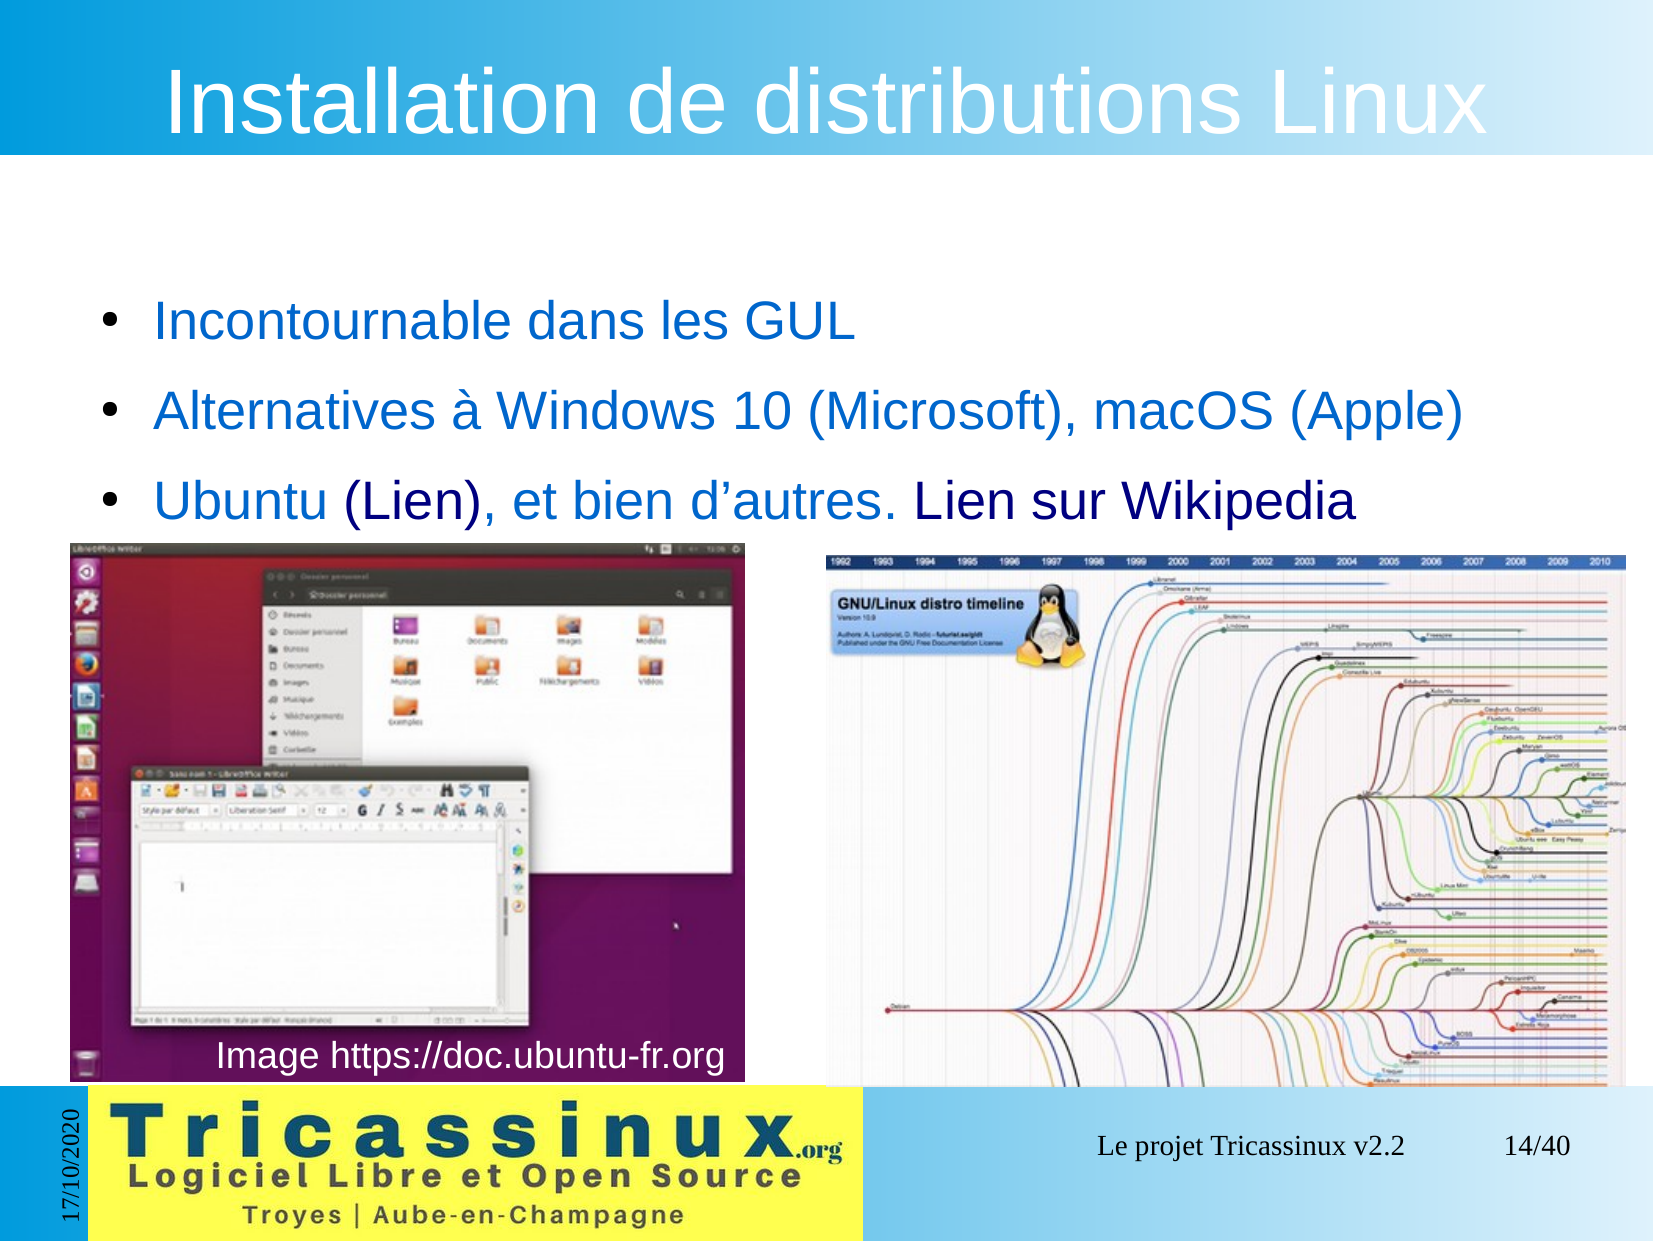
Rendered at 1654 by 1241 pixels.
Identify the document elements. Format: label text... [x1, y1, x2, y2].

picture [70, 543, 745, 1082]
text_box Image https://doc.ubuntu-fr.org [200, 1027, 745, 1087]
picture [89, 555, 1626, 1241]
title Installation de distributions Linux [82, 49, 1571, 155]
list Incontournable dans les GUL Alternatives à Windows 10 (Microsoft), macOS (Apple) Ubuntu (Lien), et bien d’autres. Lien sur Wikipedia [82, 290, 1571, 1010]
